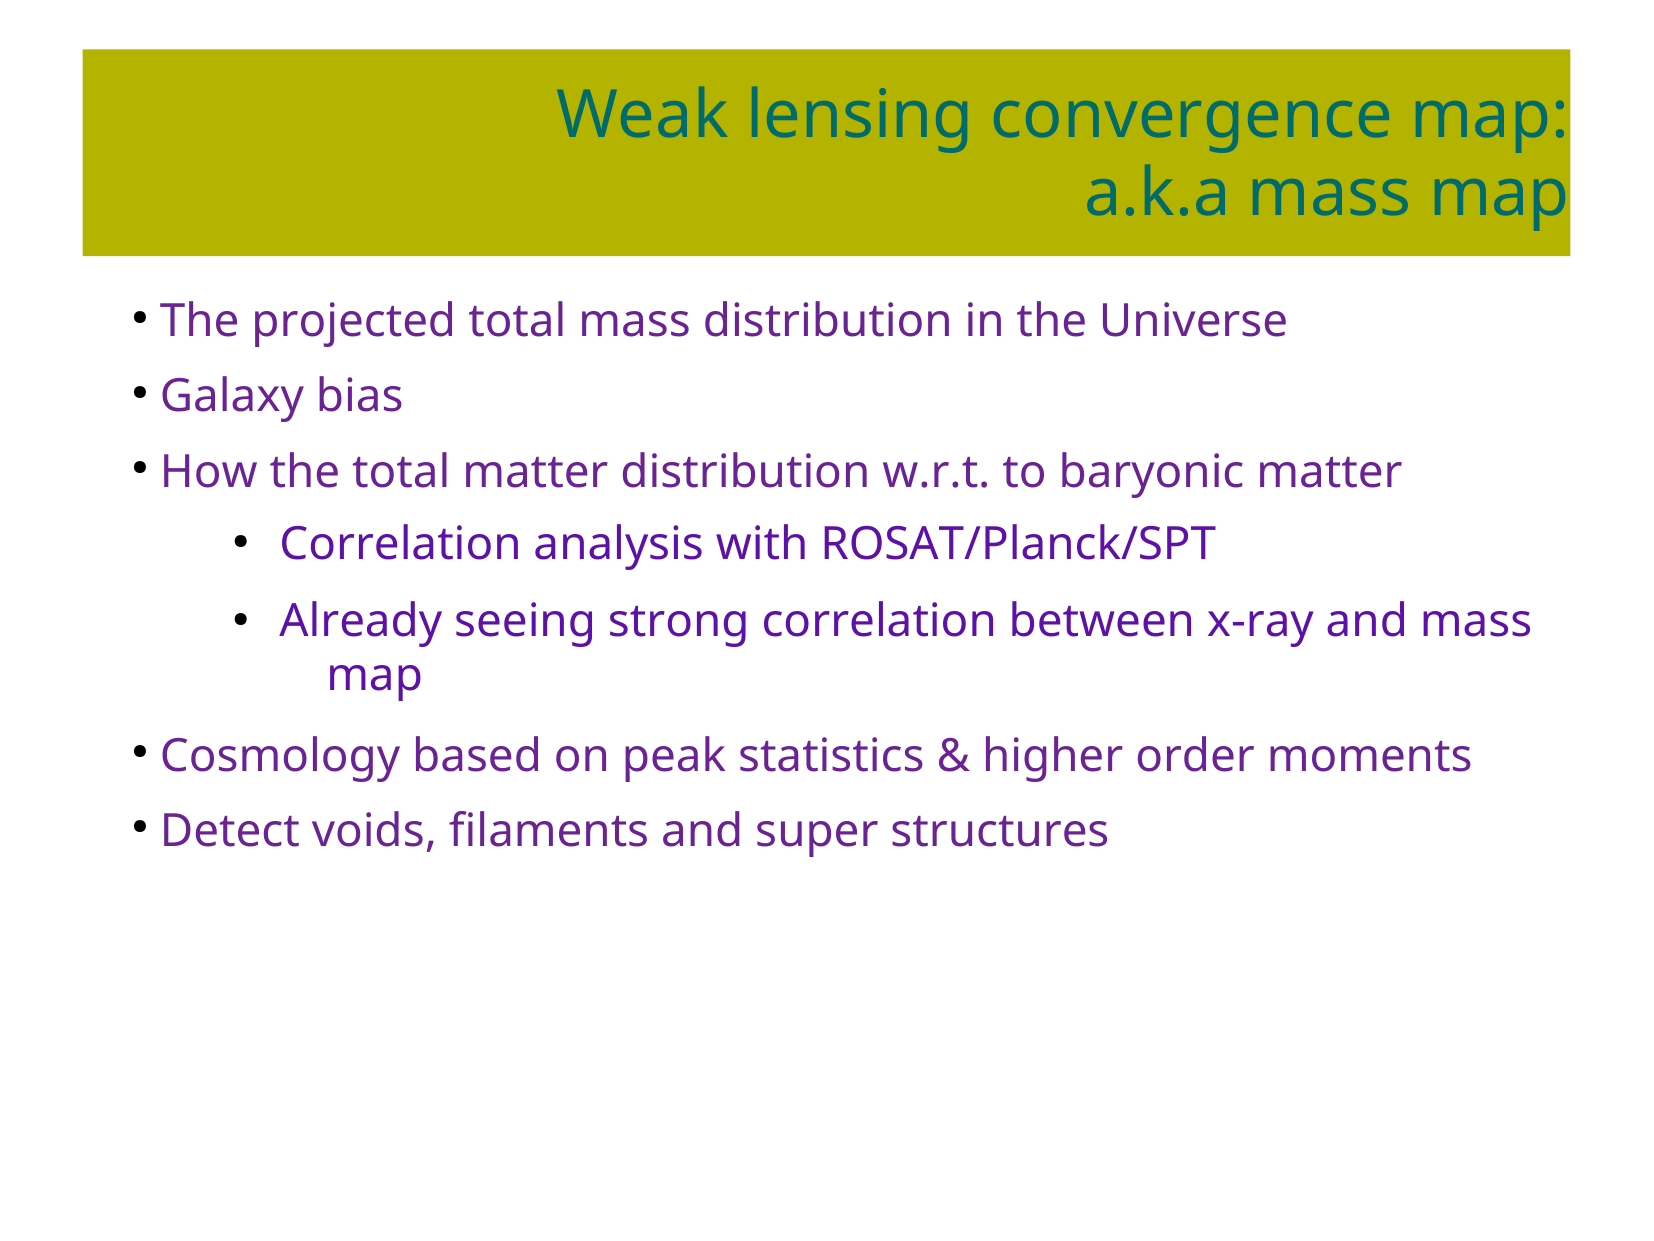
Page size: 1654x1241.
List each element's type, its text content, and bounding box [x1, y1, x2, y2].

title Weak lensing convergence map: a.k.a mass map [82, 49, 1571, 257]
list The projected total mass distribution in the Universe Galaxy bias How the total matter distribution w.r.t. to baryonic matter Correlation analysis with ROSAT/Planck/SPT Already seeing strong correlation between x-ray and mass map Cosmology based on peak statistics & higher order moments Detect voids, filaments and super structures [82, 290, 1571, 1109]
